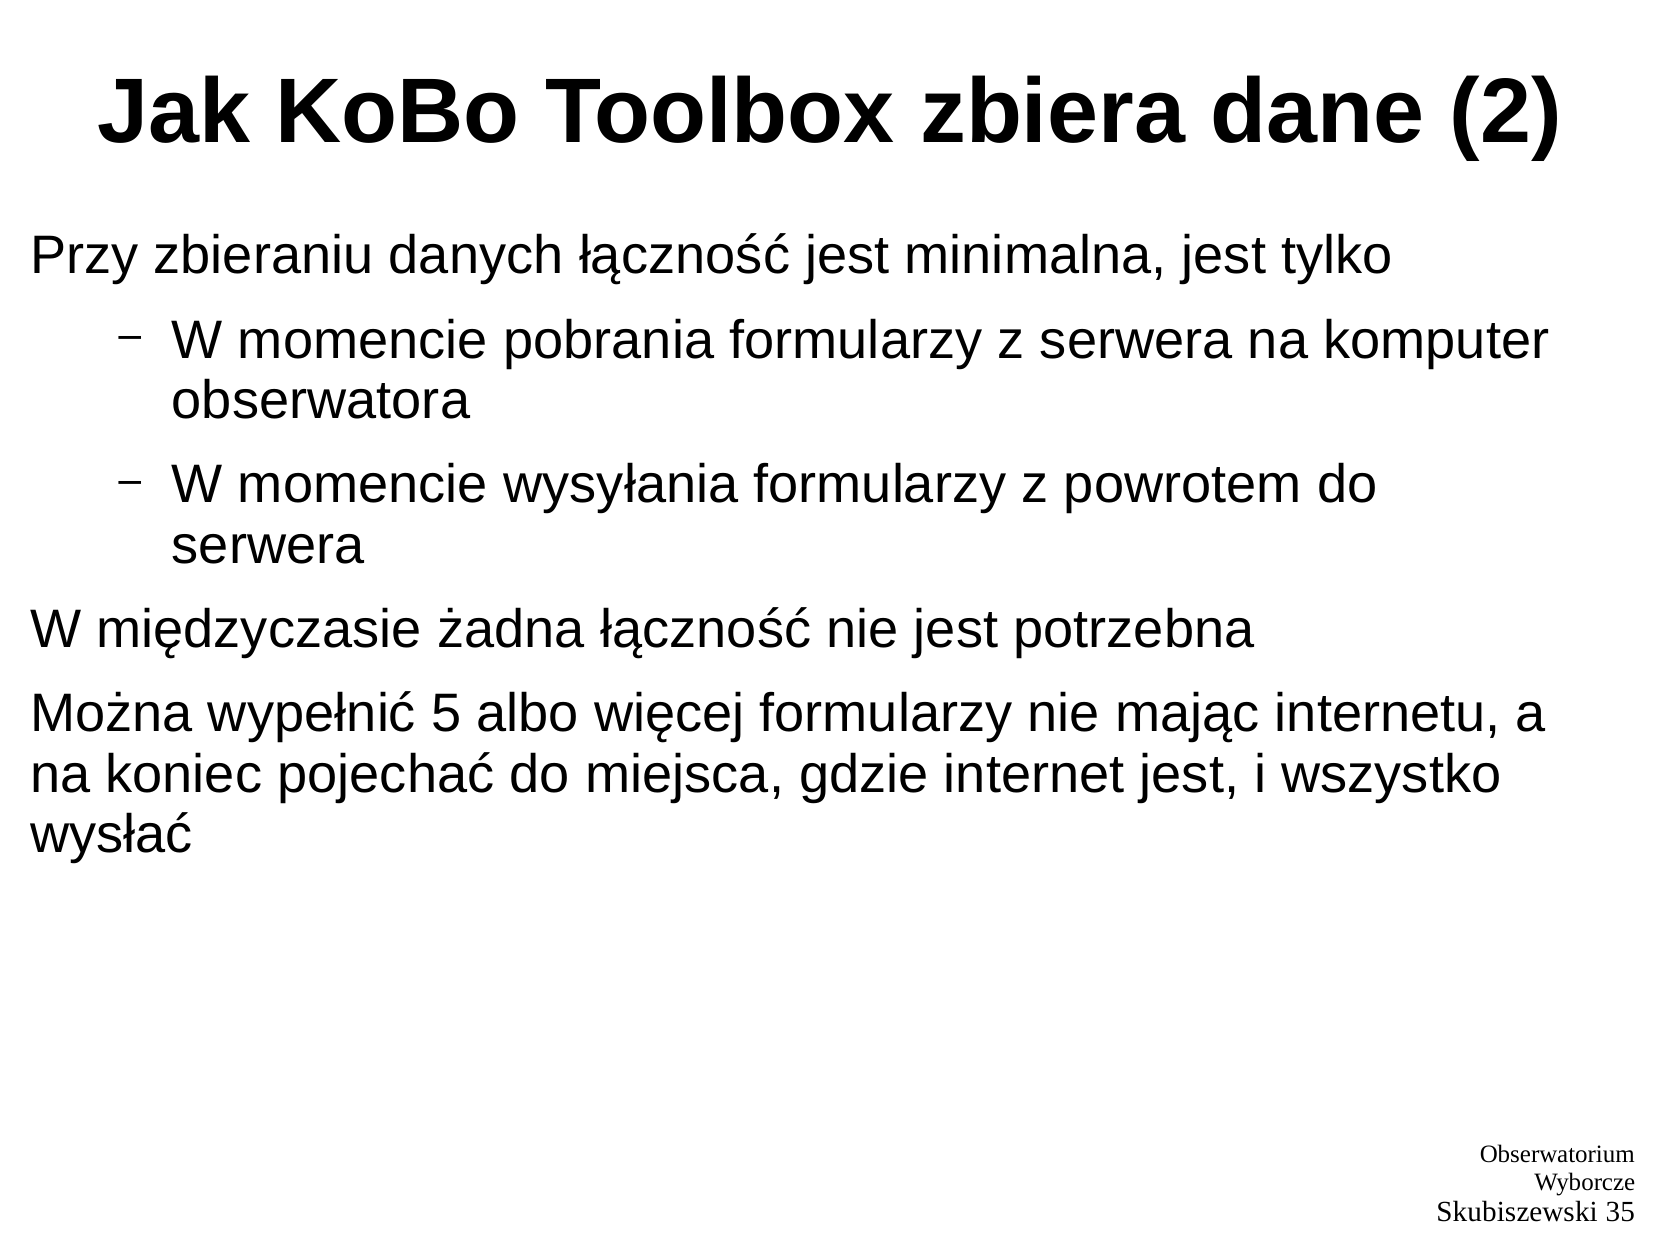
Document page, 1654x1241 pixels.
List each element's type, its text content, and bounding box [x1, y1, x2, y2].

title Jak KoBo Toolbox zbiera dane (2) [86, 60, 1575, 225]
list Przy zbieraniu danych łączność jest minimalna, jest tylko W momencie pobrania formularzy z serwera na komputer obserwatora W momencie wysyłania formularzy z powrotem do serwera W międzyczasie żadna łączność nie jest potrzebna Można wypełnić 5 albo więcej formularzy nie mając internetu, a na koniec pojechać do miejsca, gdzie internet jest, i wszystko wysłać [30, 225, 1583, 1156]
